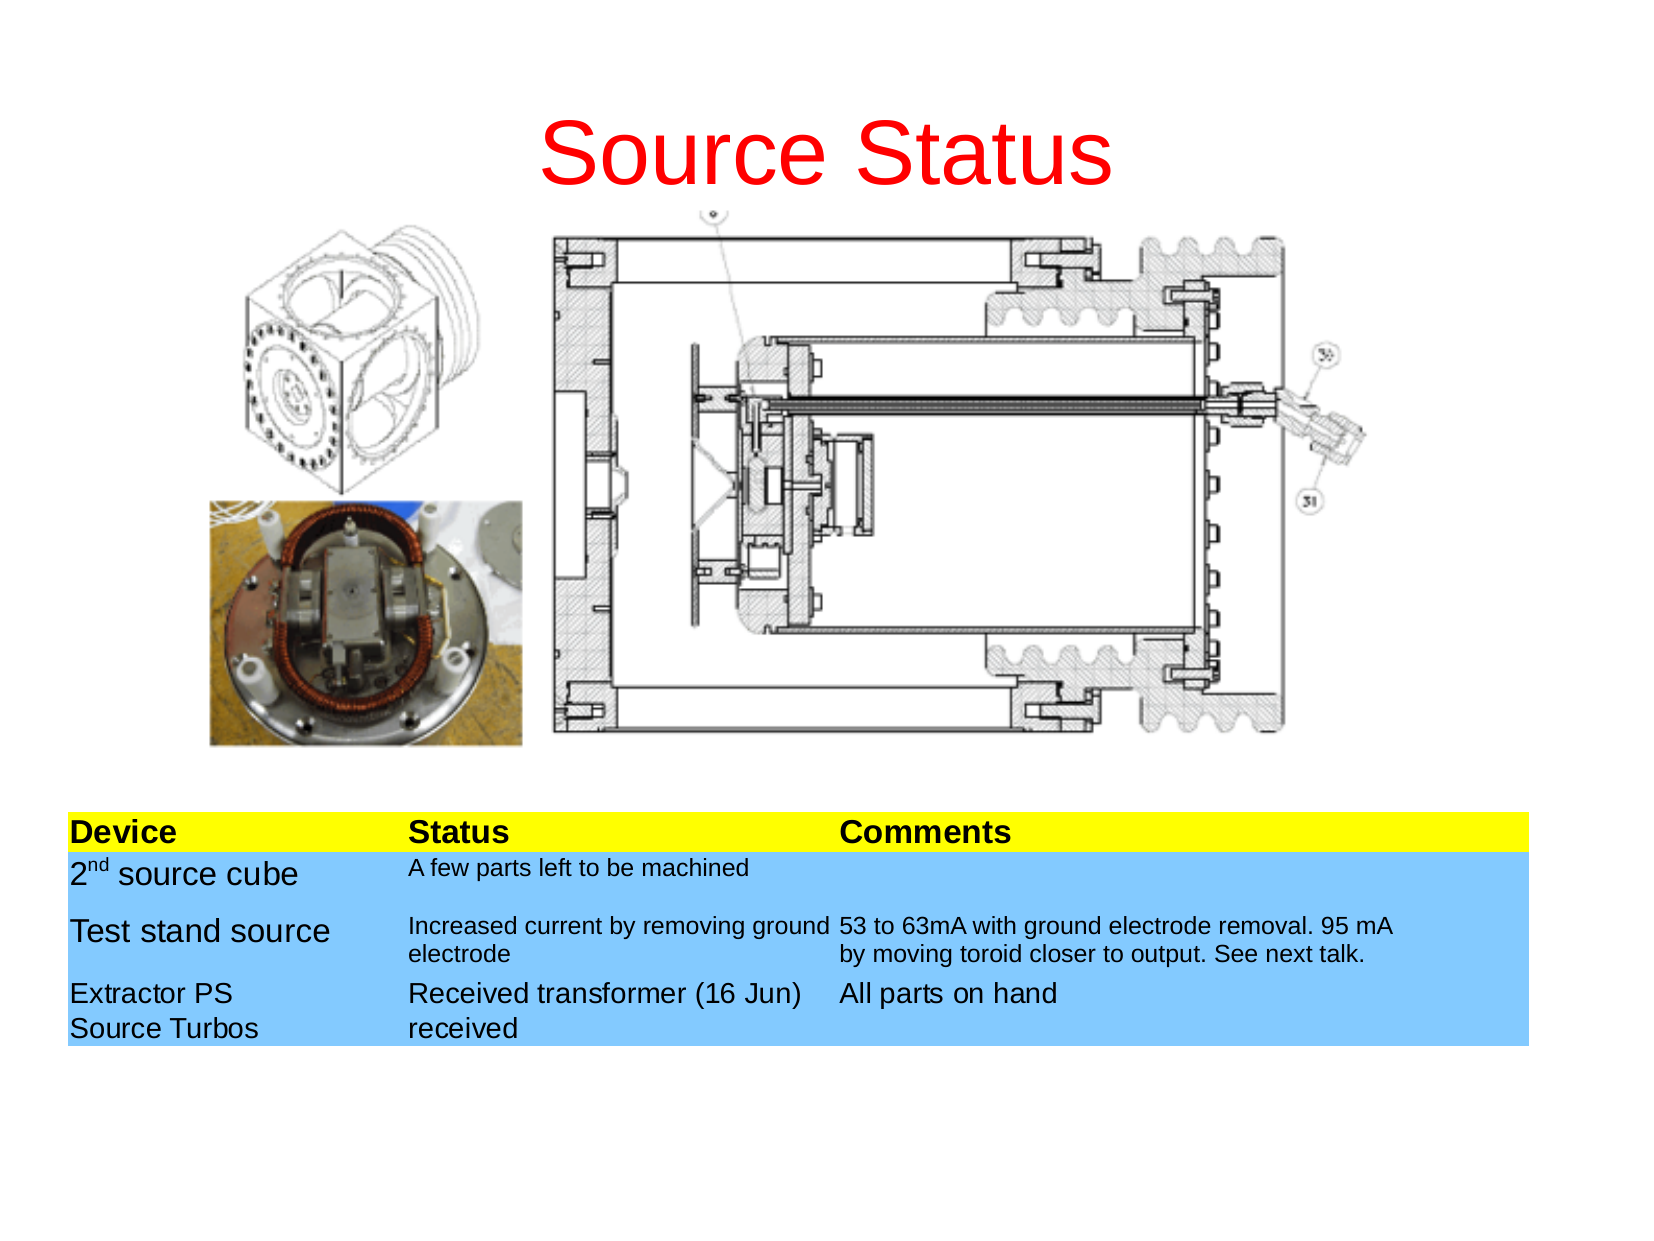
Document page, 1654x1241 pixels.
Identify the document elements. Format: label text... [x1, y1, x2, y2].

chart [67, 812, 1532, 1098]
picture [202, 209, 1394, 752]
title Source Status [82, 49, 1571, 257]
